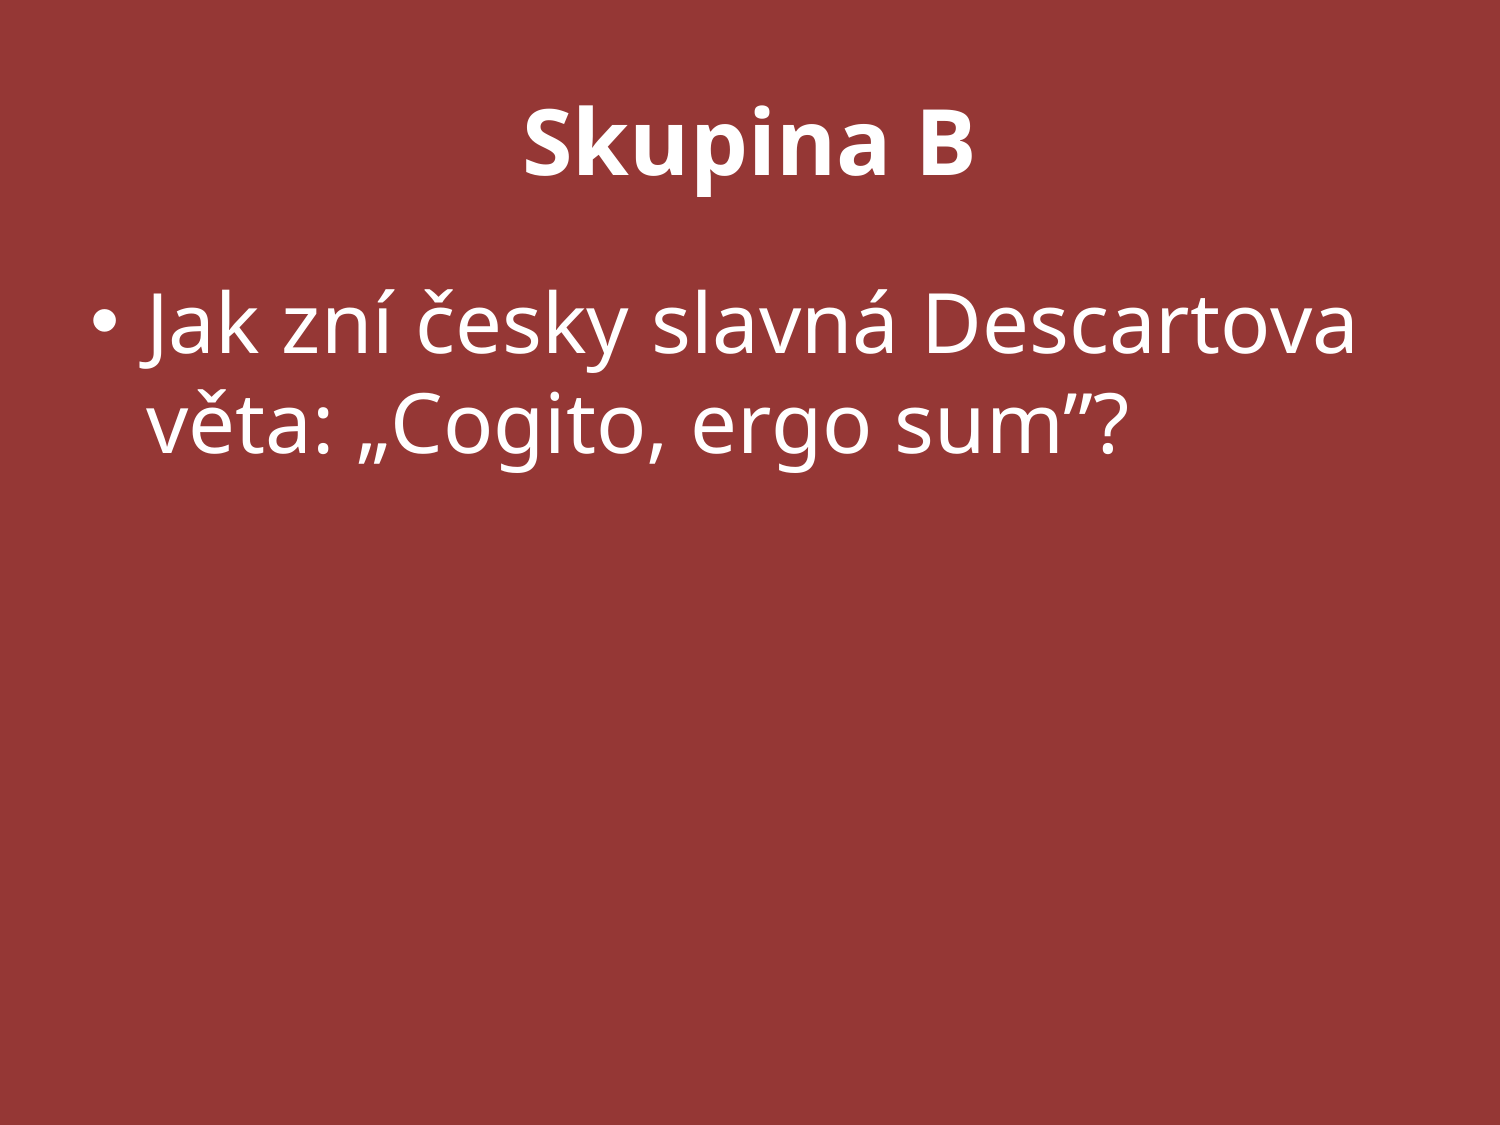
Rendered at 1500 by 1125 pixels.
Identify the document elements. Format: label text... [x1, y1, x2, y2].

title Skupina B [75, 45, 1426, 233]
list Jak zní česky slavná Descartova věta: „Cogito, ergo sum”? [75, 262, 1426, 1006]
